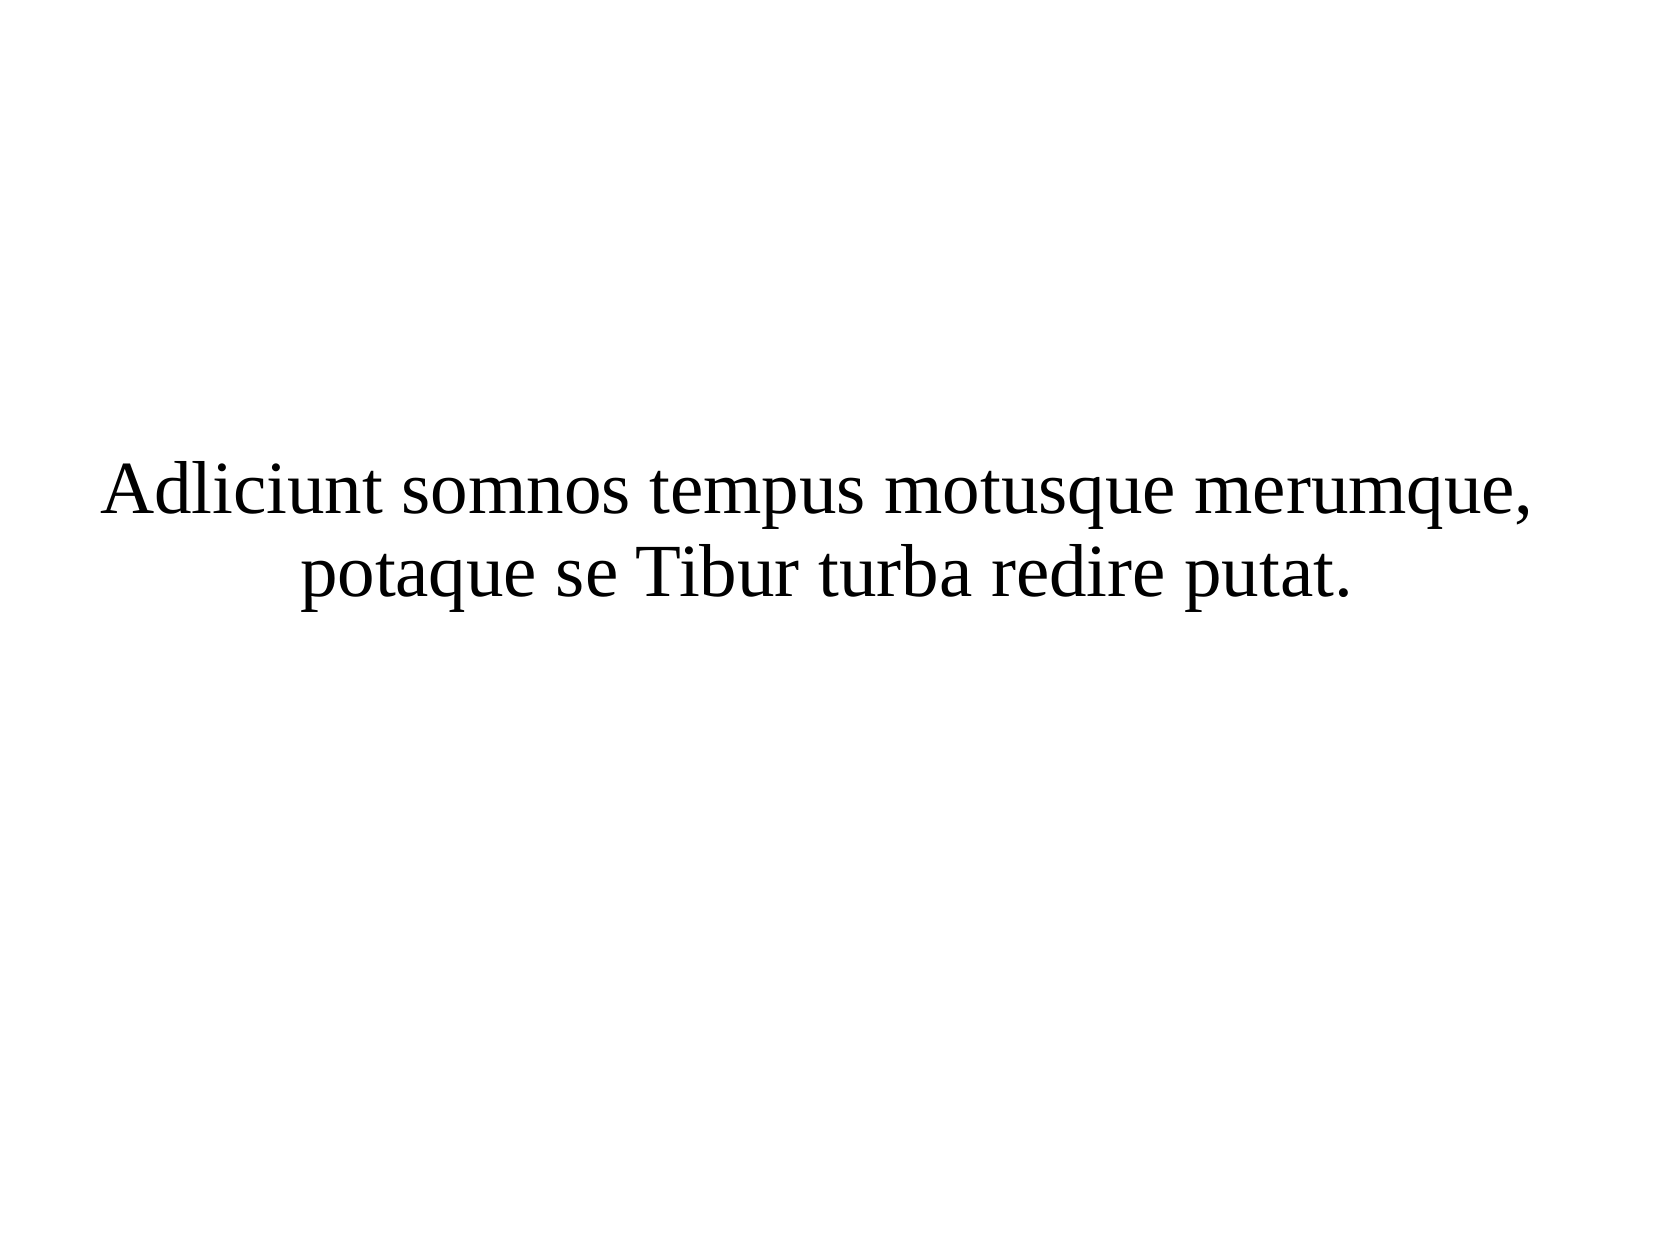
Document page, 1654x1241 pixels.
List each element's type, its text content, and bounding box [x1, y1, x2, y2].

subtitle Adliciunt somnos tempus motusque merumque, potaque se Tibur turba redire putat. [82, 49, 1571, 1010]
